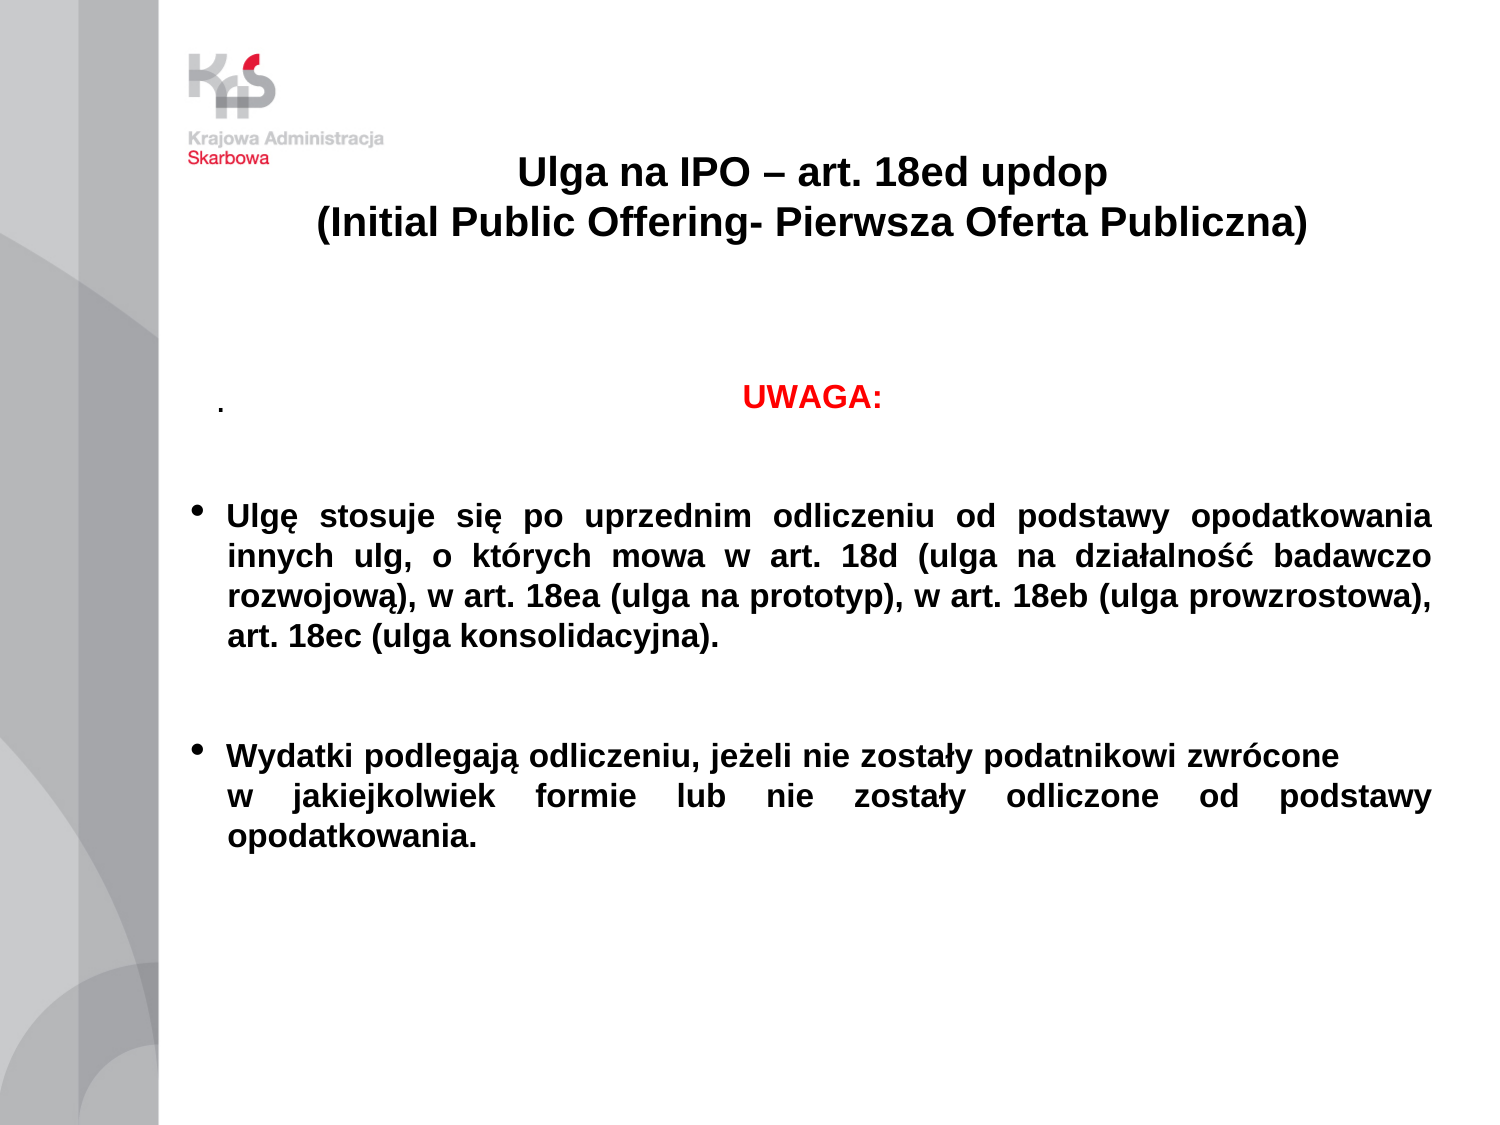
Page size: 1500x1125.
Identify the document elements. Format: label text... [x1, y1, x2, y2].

text_box Ulga na IPO – art. 18ed updop (Initial Public Offering- Pierwsza Oferta Publiczna) UWAGA: Ulgę stosuje się po uprzednim odliczeniu od podstawy opodatkowania innych ulg, o których mowa w art. 18d (ulga na działalność badawczo rozwojową), w art. 18ea (ulga na prototyp), w art. 18eb (ulga prowzrostowa), art. 18ec (ulga konsolidacyjna). Wydatki podlegają odliczeniu, jeżeli nie zostały podatnikowi zwrócone w jakiejkolwiek formie lub nie zostały odliczone od podstawy opodatkowania. [177, 137, 1449, 296]
picture [0, 0, 1500, 1125]
text_box . [200, 261, 1473, 1004]
